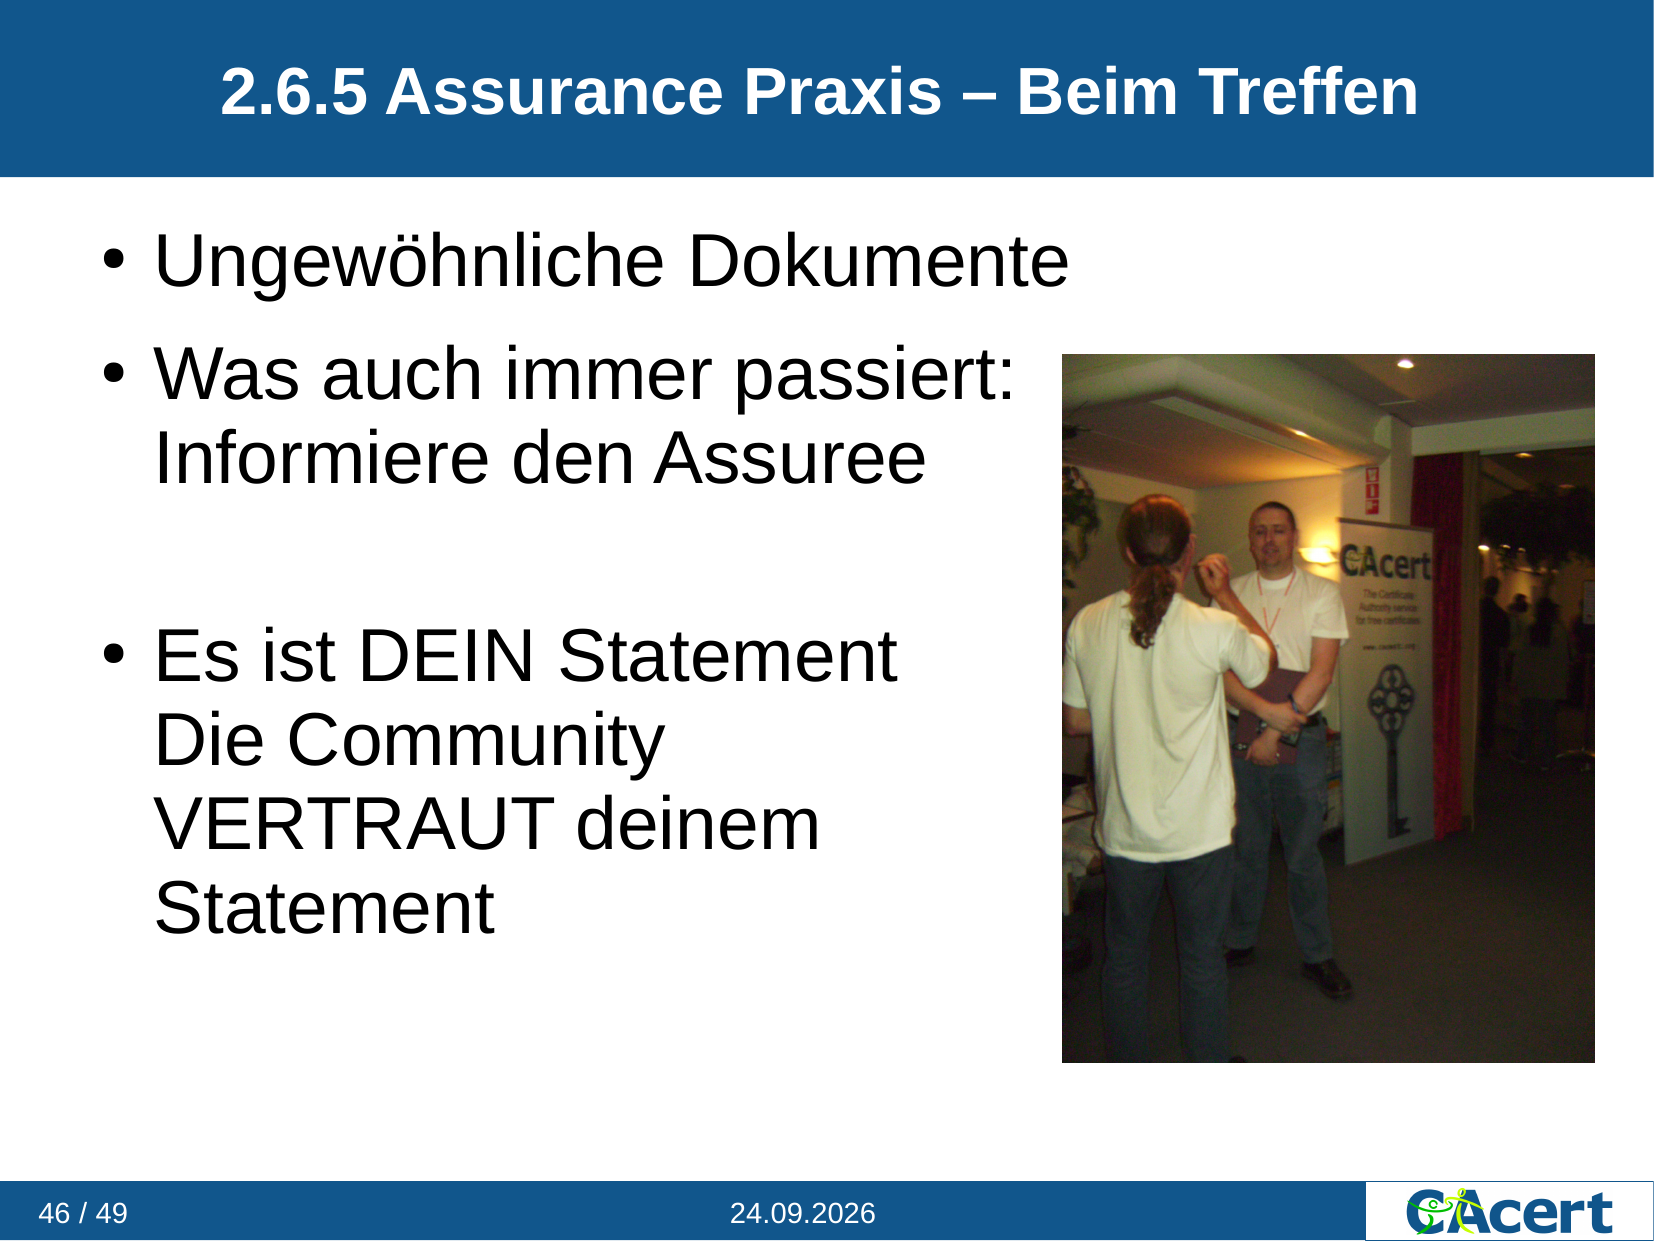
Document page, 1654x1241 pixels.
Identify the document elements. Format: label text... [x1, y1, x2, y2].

picture [1406, 1187, 1613, 1235]
picture [1062, 354, 1595, 1063]
title 2.6.5 Assurance Praxis – Beim Treffen [76, 17, 1565, 166]
list Ungewöhnliche Dokumente Was auch immer passiert: Informiere den Assuree Es ist DEIN Statement Die Community VERTRAUT deinem Statement [82, 218, 1571, 1091]
